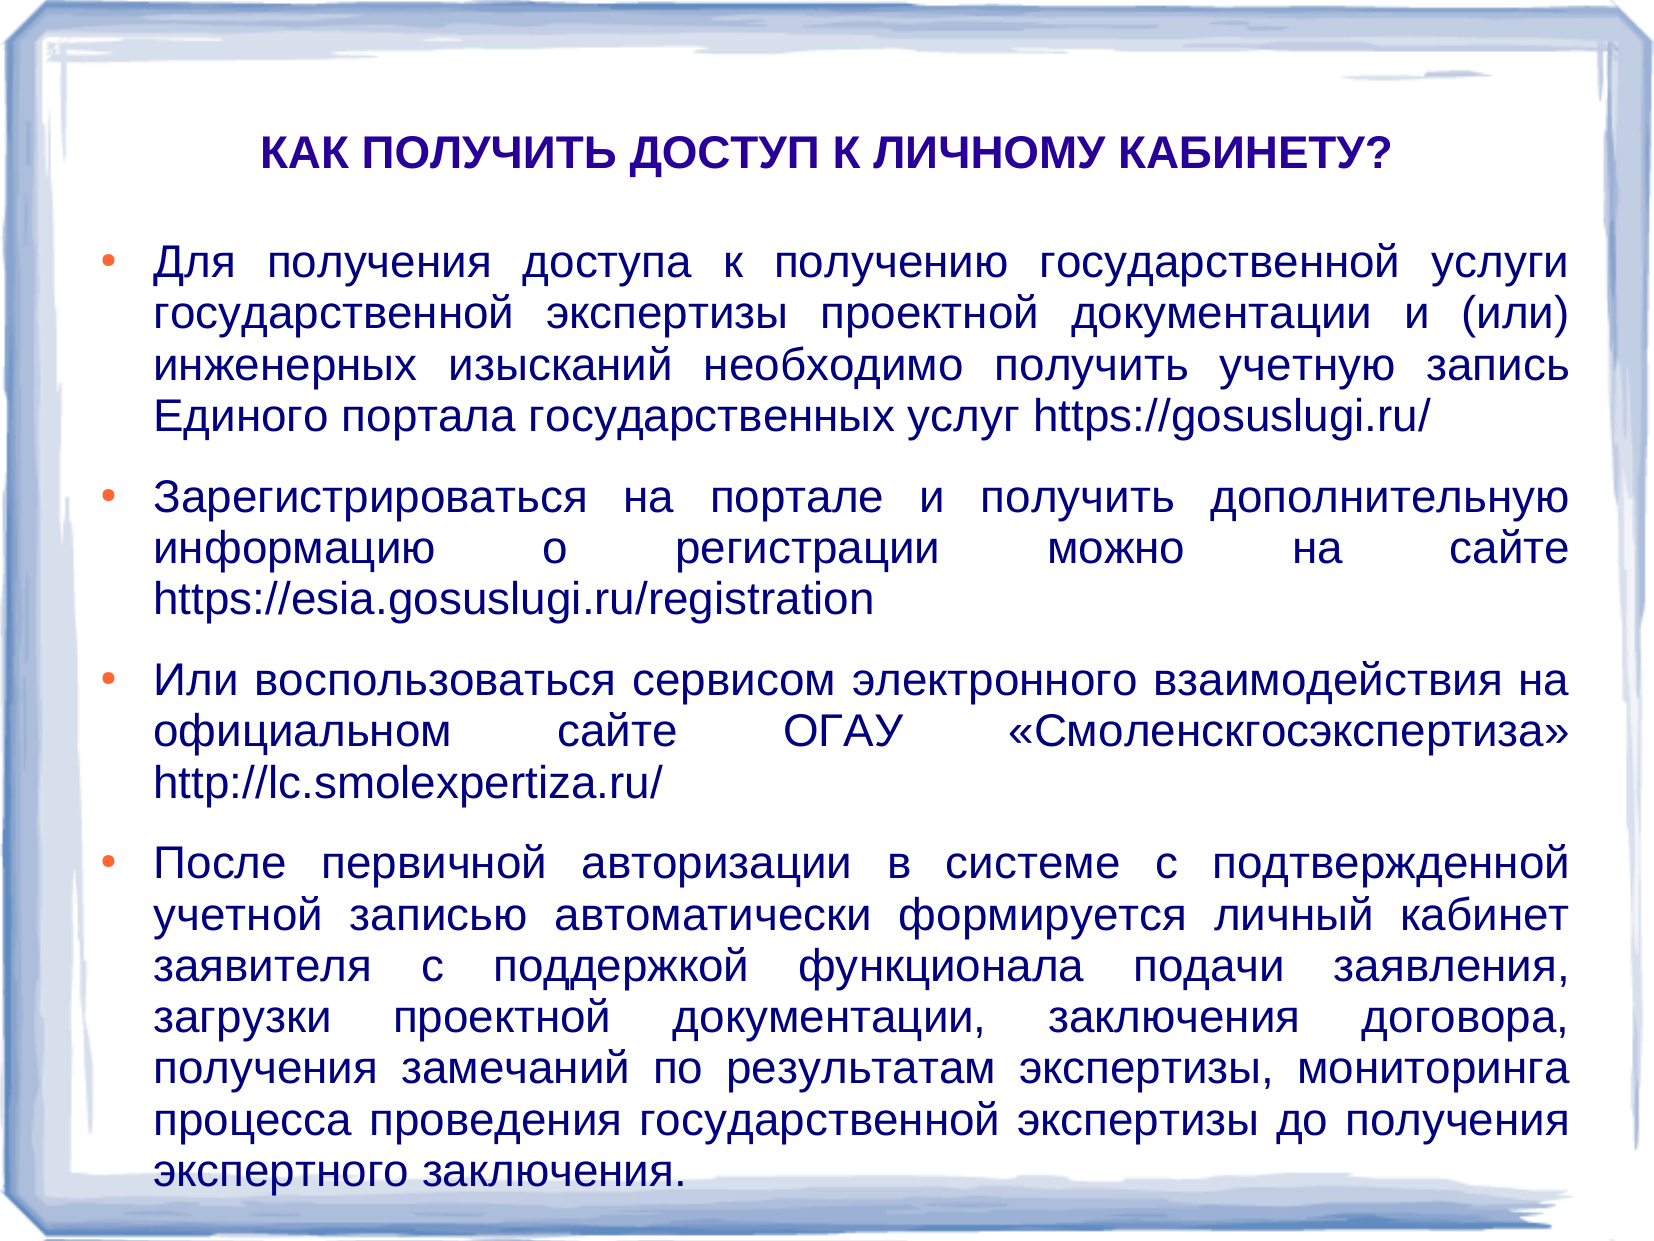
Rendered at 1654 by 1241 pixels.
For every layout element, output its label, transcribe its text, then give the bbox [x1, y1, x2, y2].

picture [0, 0, 1654, 1241]
list Для получения доступа к получению государственной услуги государственной экспертизы проектной документации и (или) инженерных изысканий необходимо получить учетную запись Единого портала государственных услуг https://gosuslugi.ru/ Зарегистрироваться на портале и получить дополнительную информацию о регистрации можно на сайте https://esia.gosuslugi.ru/registration Или воспользоваться сервисом электронного взаимодействия на официальном сайте ОГАУ «Смоленскгосэкспертиза» http://lc.smolexpertiza.ru/ После первичной авторизации в системе с подтвержденной учетной записью автоматически формируется личный кабинет заявителя с поддержкой функционала подачи заявления, загрузки проектной документации, заключения договора, получения замечаний по результатам экспертизы, мониторинга процесса проведения государственной экспертизы до получения экспертного заключения. [82, 236, 1571, 1197]
title КАК ПОЛУЧИТЬ ДОСТУП К ЛИЧНОМУ КАБИНЕТУ? [82, 49, 1571, 236]
